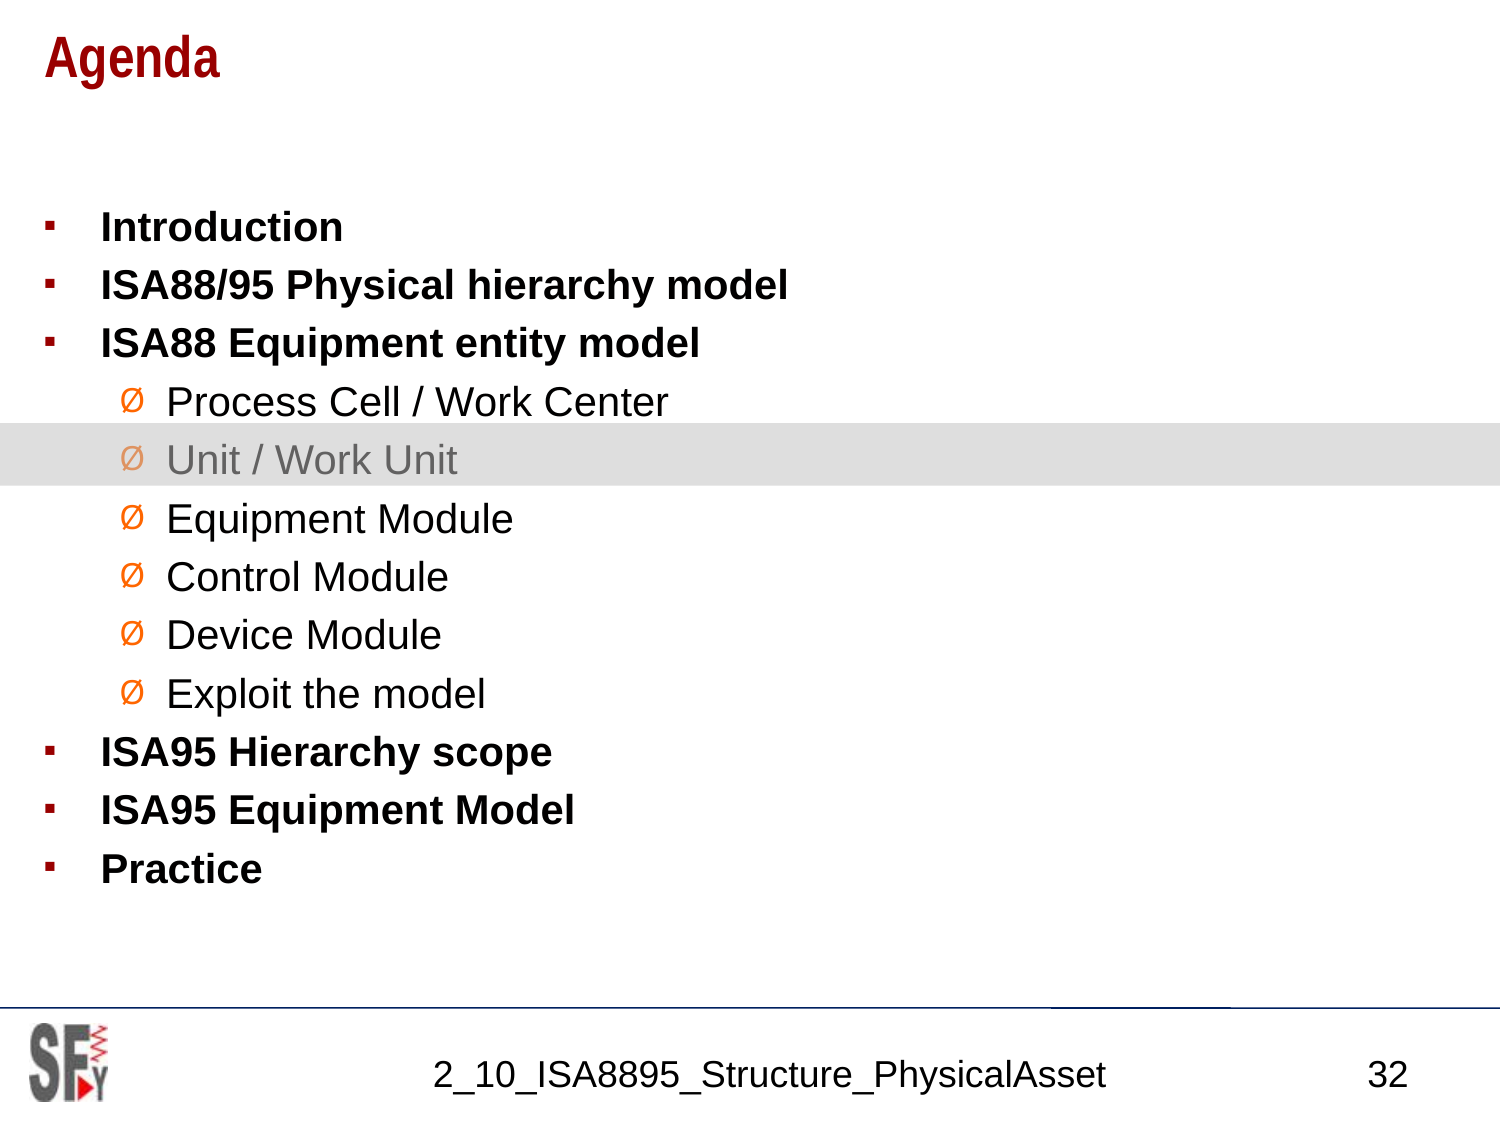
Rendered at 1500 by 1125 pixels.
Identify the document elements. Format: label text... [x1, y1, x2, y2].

title Agenda [29, 12, 1471, 138]
text_box [0, 423, 1500, 486]
picture [29, 1023, 108, 1102]
slide_number <numéro> [1352, 1034, 1490, 1103]
list Introduction ISA88/95 Physical hierarchy model ISA88 Equipment entity model Process Cell / Work Center Unit / Work Unit Equipment Module Control Module Device Module Exploit the model ISA95 Hierarchy scope ISA95 Equipment Model Practice [29, 486, 1471, 988]
list Introduction ISA88/95 Physical hierarchy model ISA88 Equipment entity model Process Cell / Work Center Unit / Work Unit Equipment Module Control Module Device Module Exploit the model ISA95 Hierarchy scope ISA95 Equipment Model Practice [29, 184, 1471, 423]
footer 2_10_ISA8895_Structure_PhysicalAsset [417, 1034, 1352, 1103]
